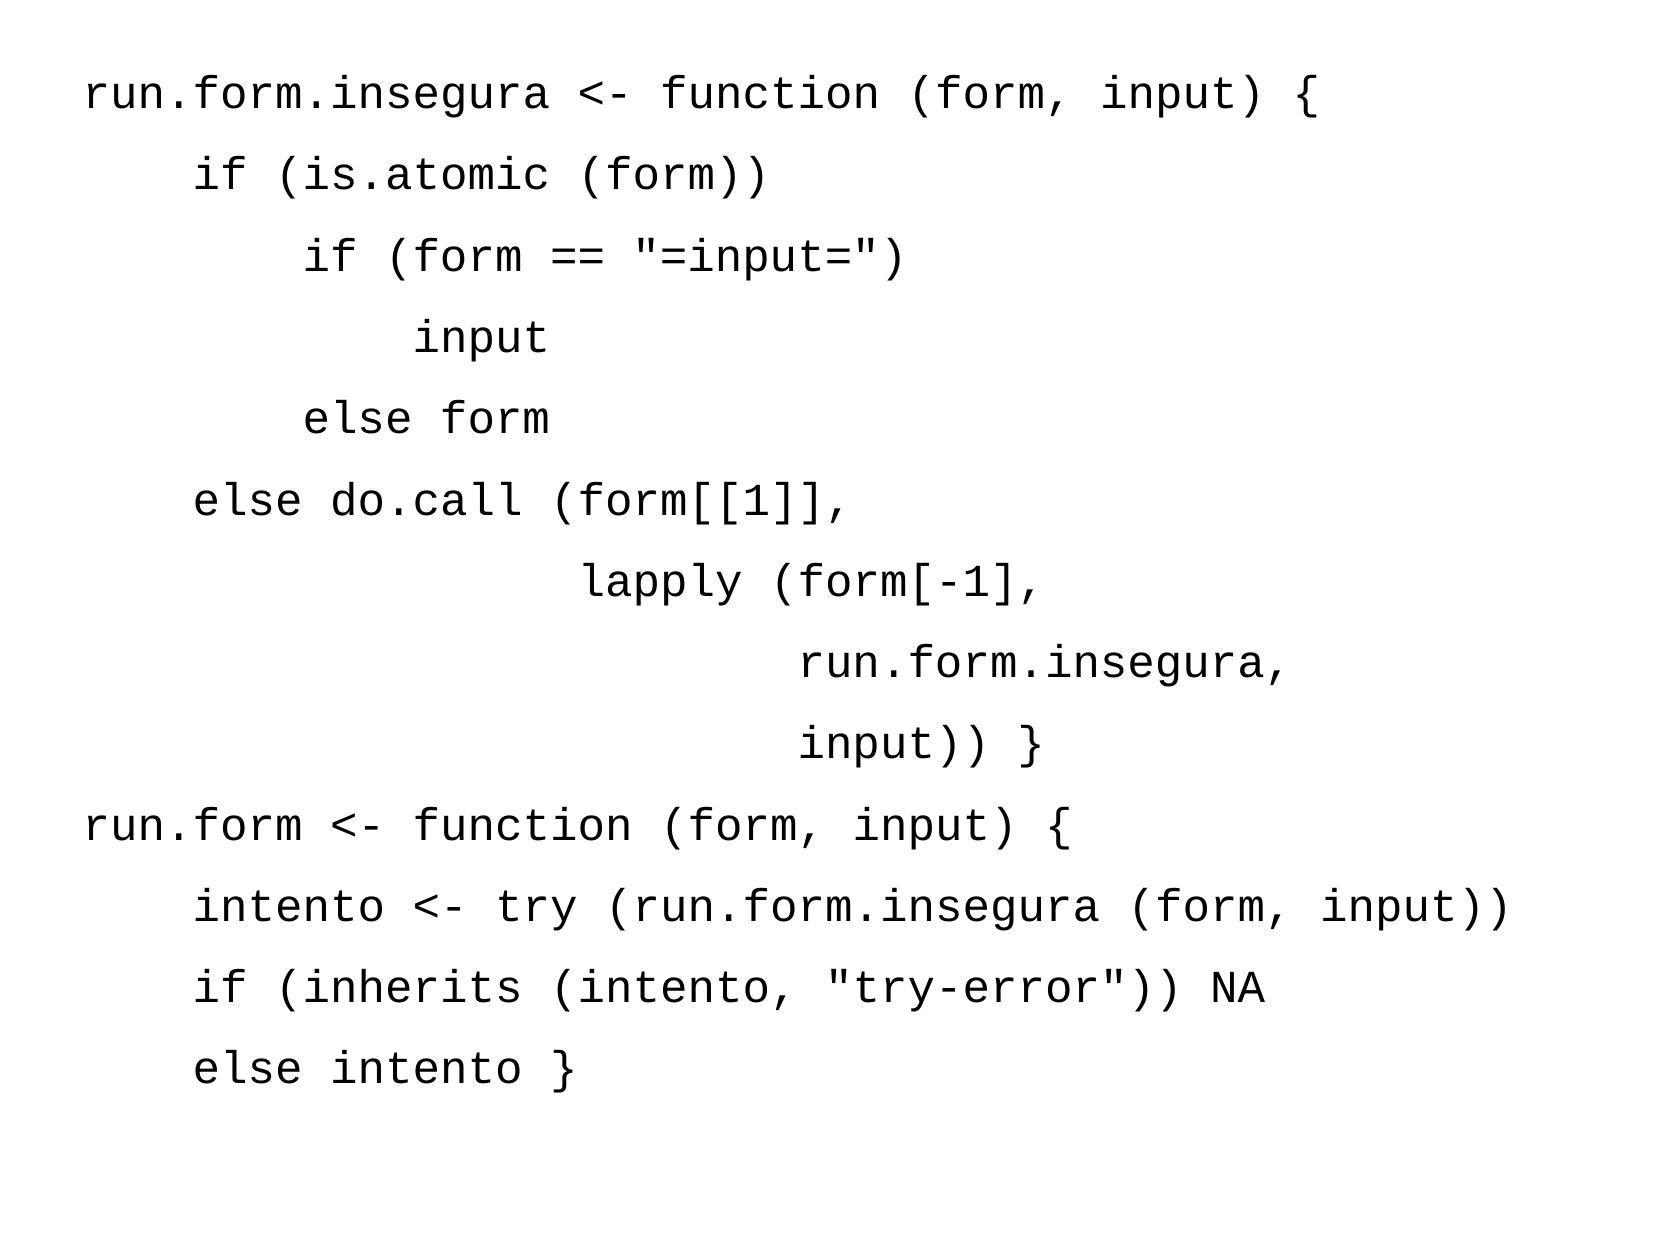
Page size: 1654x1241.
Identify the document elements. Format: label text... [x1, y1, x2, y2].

list run.form.insegura <- function (form, input) { if (is.atomic (form)) if (form == "=input=") input else form else do.call (form[[1]], lapply (form[-1], run.form.insegura, input)) } run.form <- function (form, input) { intento <- try (run.form.insegura (form, input)) if (inherits (intento, "try-error")) NA else intento } [82, 70, 1571, 1241]
